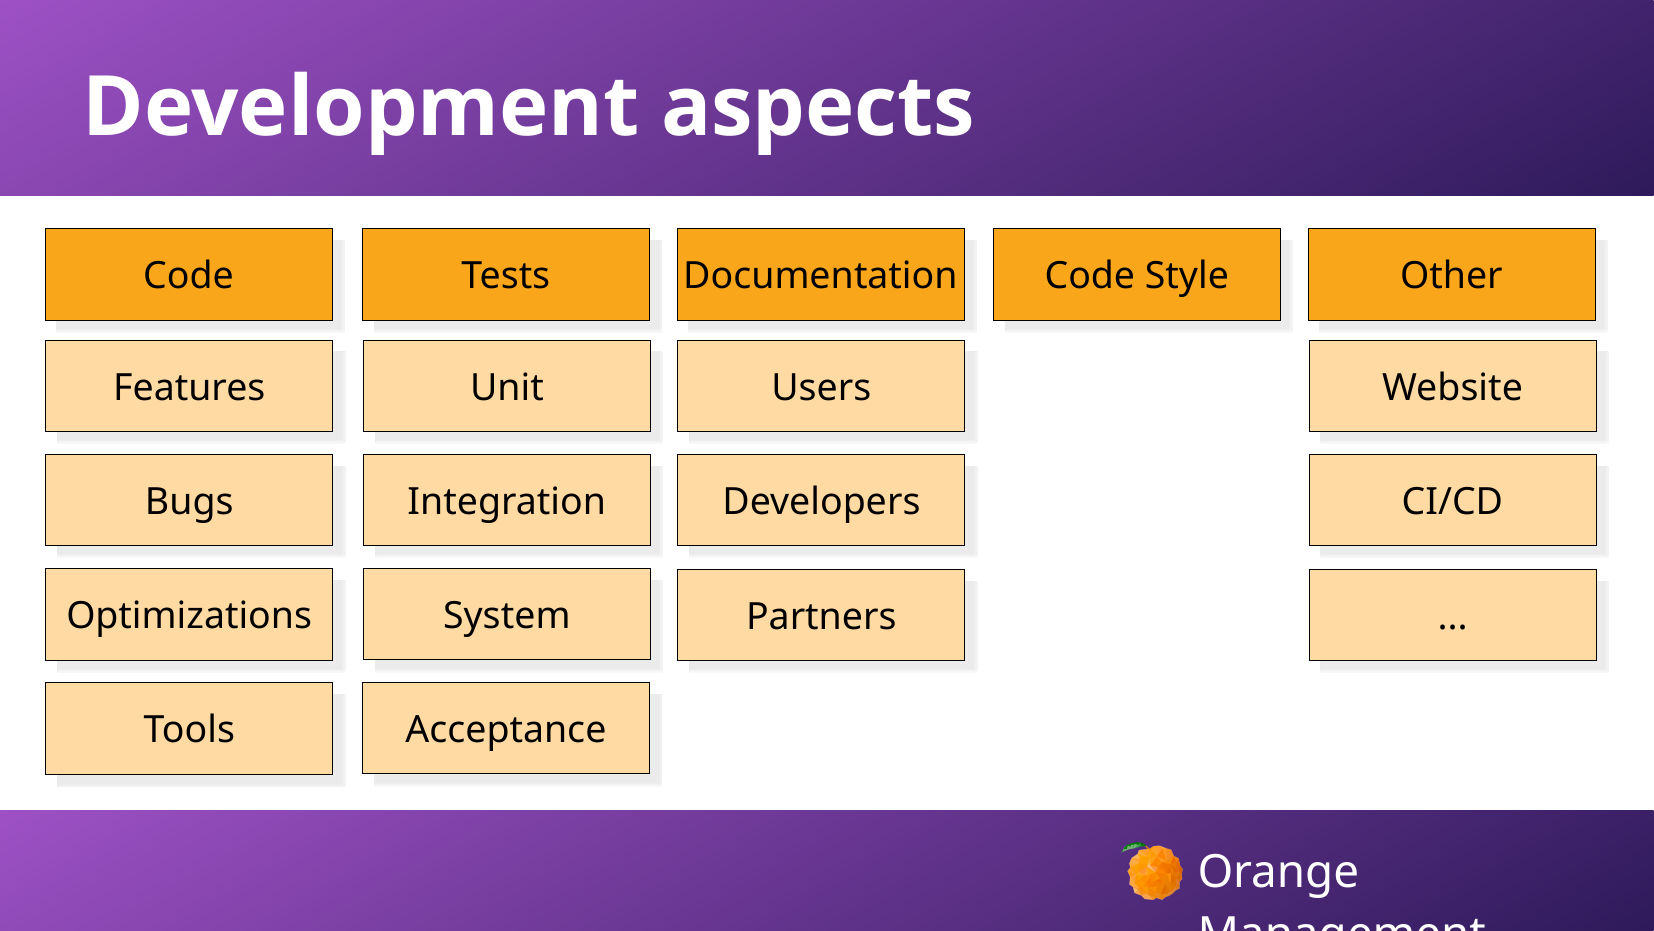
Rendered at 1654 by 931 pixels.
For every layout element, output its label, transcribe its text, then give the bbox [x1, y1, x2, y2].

text_box Website [1309, 340, 1597, 432]
text_box [1423, 927, 1434, 931]
text_box CI/CD [1309, 454, 1597, 546]
text_box ... [1309, 569, 1597, 661]
text_box [0, 810, 1654, 931]
text_box Code Style [993, 228, 1281, 321]
text_box Documentation [677, 228, 965, 321]
text_box Tools [45, 682, 333, 775]
text_box [1326, 927, 1337, 931]
text_box [1355, 927, 1366, 931]
text_box Bugs [45, 454, 333, 546]
text_box [1450, 927, 1461, 931]
text_box [1273, 927, 1284, 931]
title Development aspects [82, 25, 1571, 181]
text_box Other [1308, 228, 1596, 321]
text_box Orange Management [1182, 830, 1648, 907]
text_box Partners [677, 569, 965, 661]
text_box Acceptance [362, 682, 650, 774]
text_box Developers [677, 454, 965, 546]
text_box [1396, 927, 1407, 931]
text_box Users [677, 340, 965, 432]
text_box System [363, 568, 651, 660]
text_box Features [45, 340, 333, 432]
text_box Integration [363, 454, 651, 546]
text_box Optimizations [45, 568, 333, 661]
text_box [1381, 927, 1391, 931]
text_box [1205, 921, 1209, 931]
text_box Unit [363, 340, 651, 432]
text_box Code [45, 228, 333, 321]
picture [1121, 842, 1182, 901]
text_box Tests [362, 228, 650, 321]
text_box [0, 0, 1654, 196]
